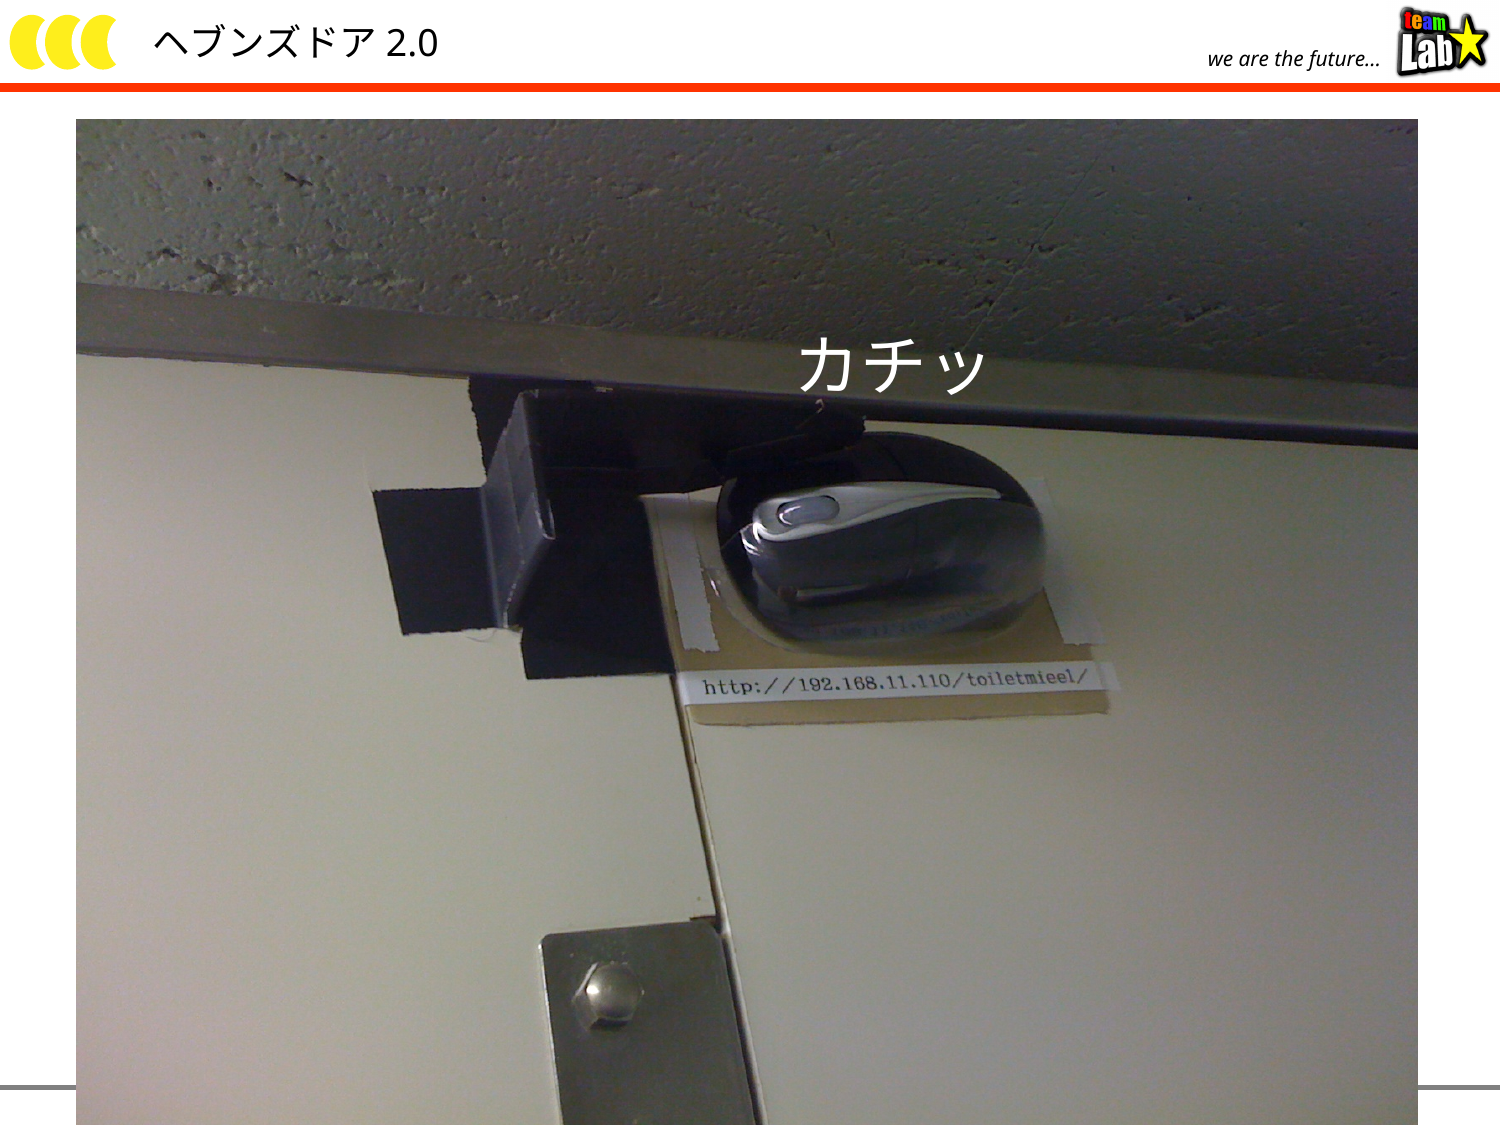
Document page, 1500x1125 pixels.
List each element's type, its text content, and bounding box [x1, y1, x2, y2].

text_box カチッ [778, 316, 1009, 412]
title ヘブンズドア 2.0 [137, 11, 925, 72]
picture [1386, 0, 1499, 83]
picture [76, 119, 1418, 1125]
